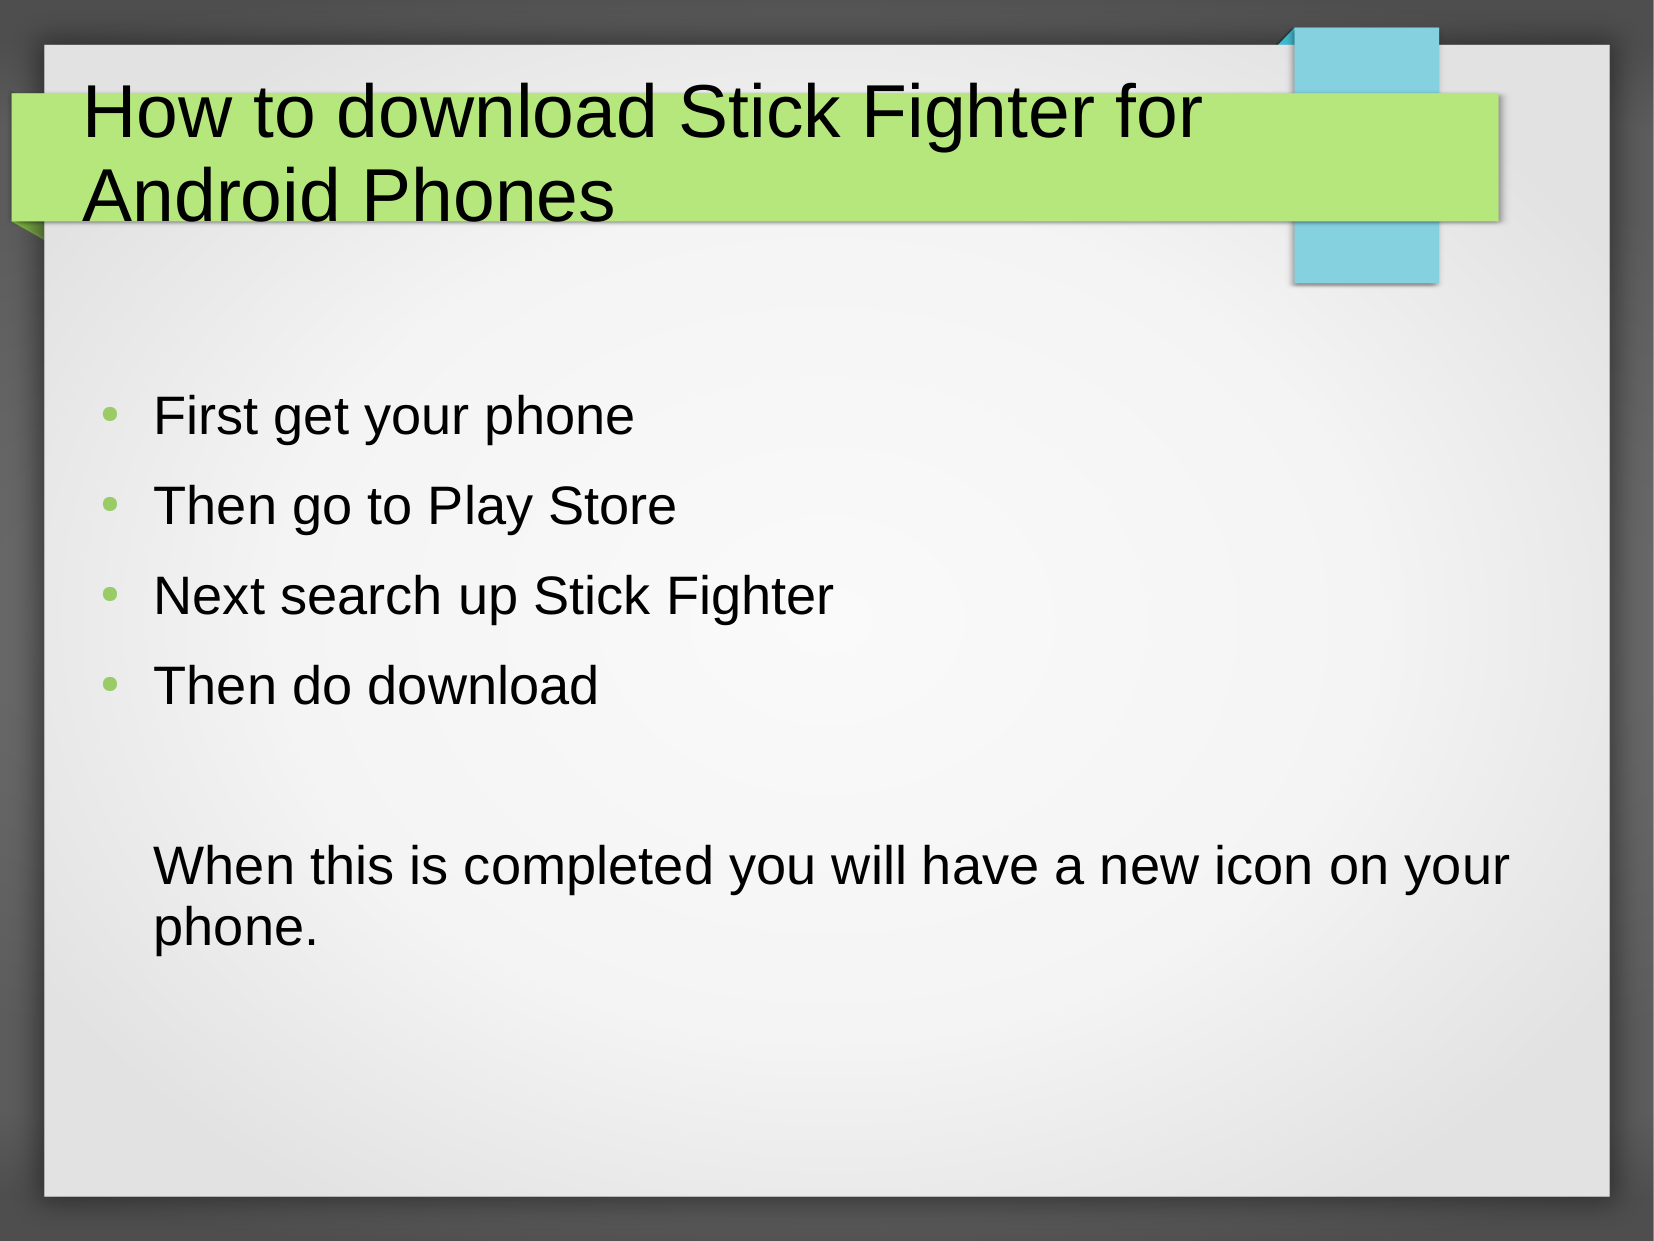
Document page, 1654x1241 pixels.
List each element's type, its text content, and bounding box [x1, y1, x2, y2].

picture [0, 0, 1654, 1241]
list First get your phone Then go to Play Store Next search up Stick Fighter Then do download When this is completed you will have a new icon on your phone. [82, 295, 1571, 1015]
title How to download Stick Fighter for Android Phones [82, 70, 1264, 238]
